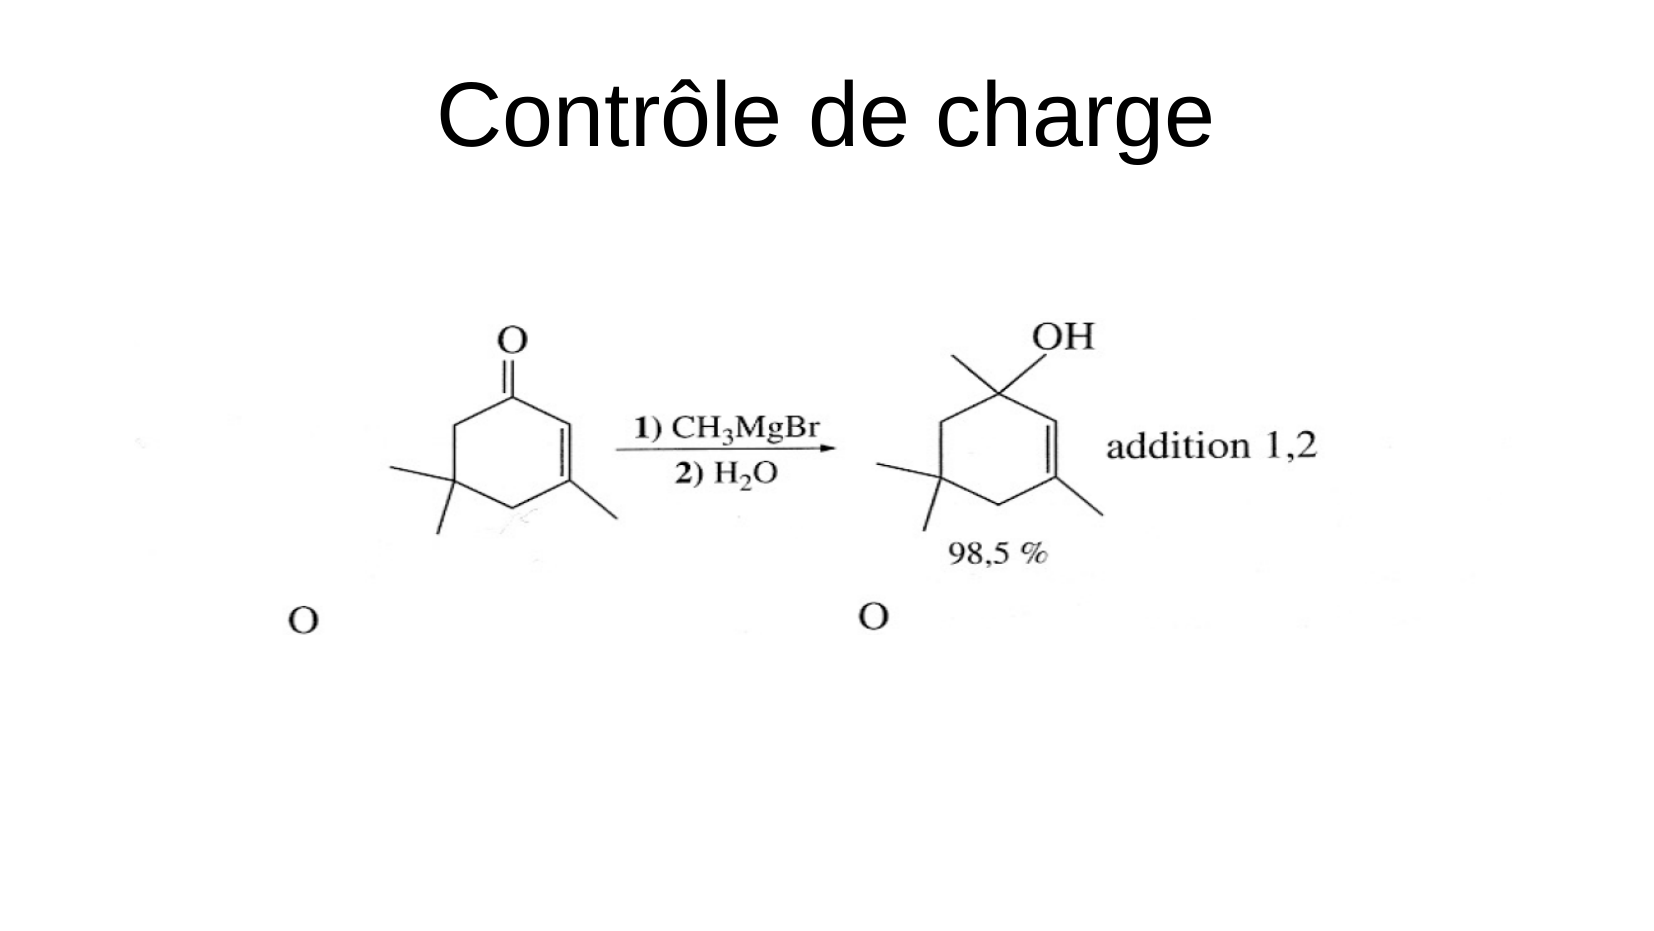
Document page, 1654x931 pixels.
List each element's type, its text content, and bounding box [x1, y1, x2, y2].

title Contrôle de charge [82, 37, 1571, 193]
picture [134, 318, 1512, 635]
